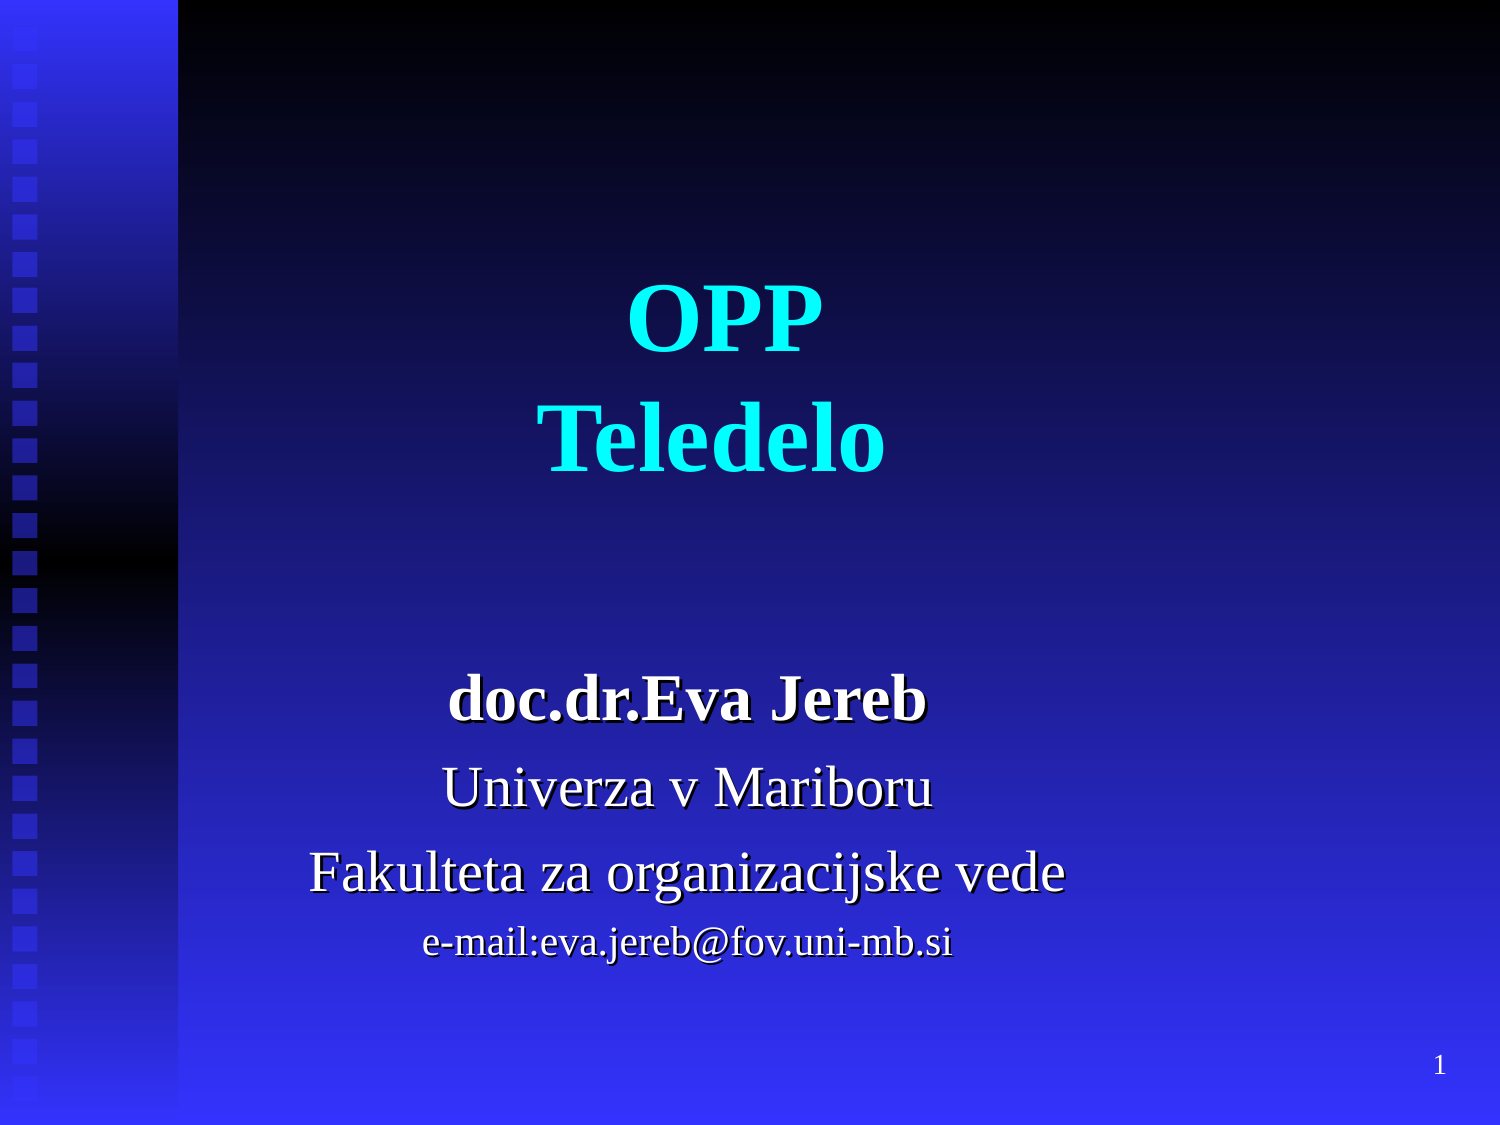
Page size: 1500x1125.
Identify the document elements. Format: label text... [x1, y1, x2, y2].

title OPP Teledelo [87, 243, 1363, 619]
subtitle doc.dr.Eva Jereb Univerza v Mariboru Fakulteta za organizacijske vede e-mail:eva.jereb@fov.uni-mb.si [162, 549, 1213, 972]
